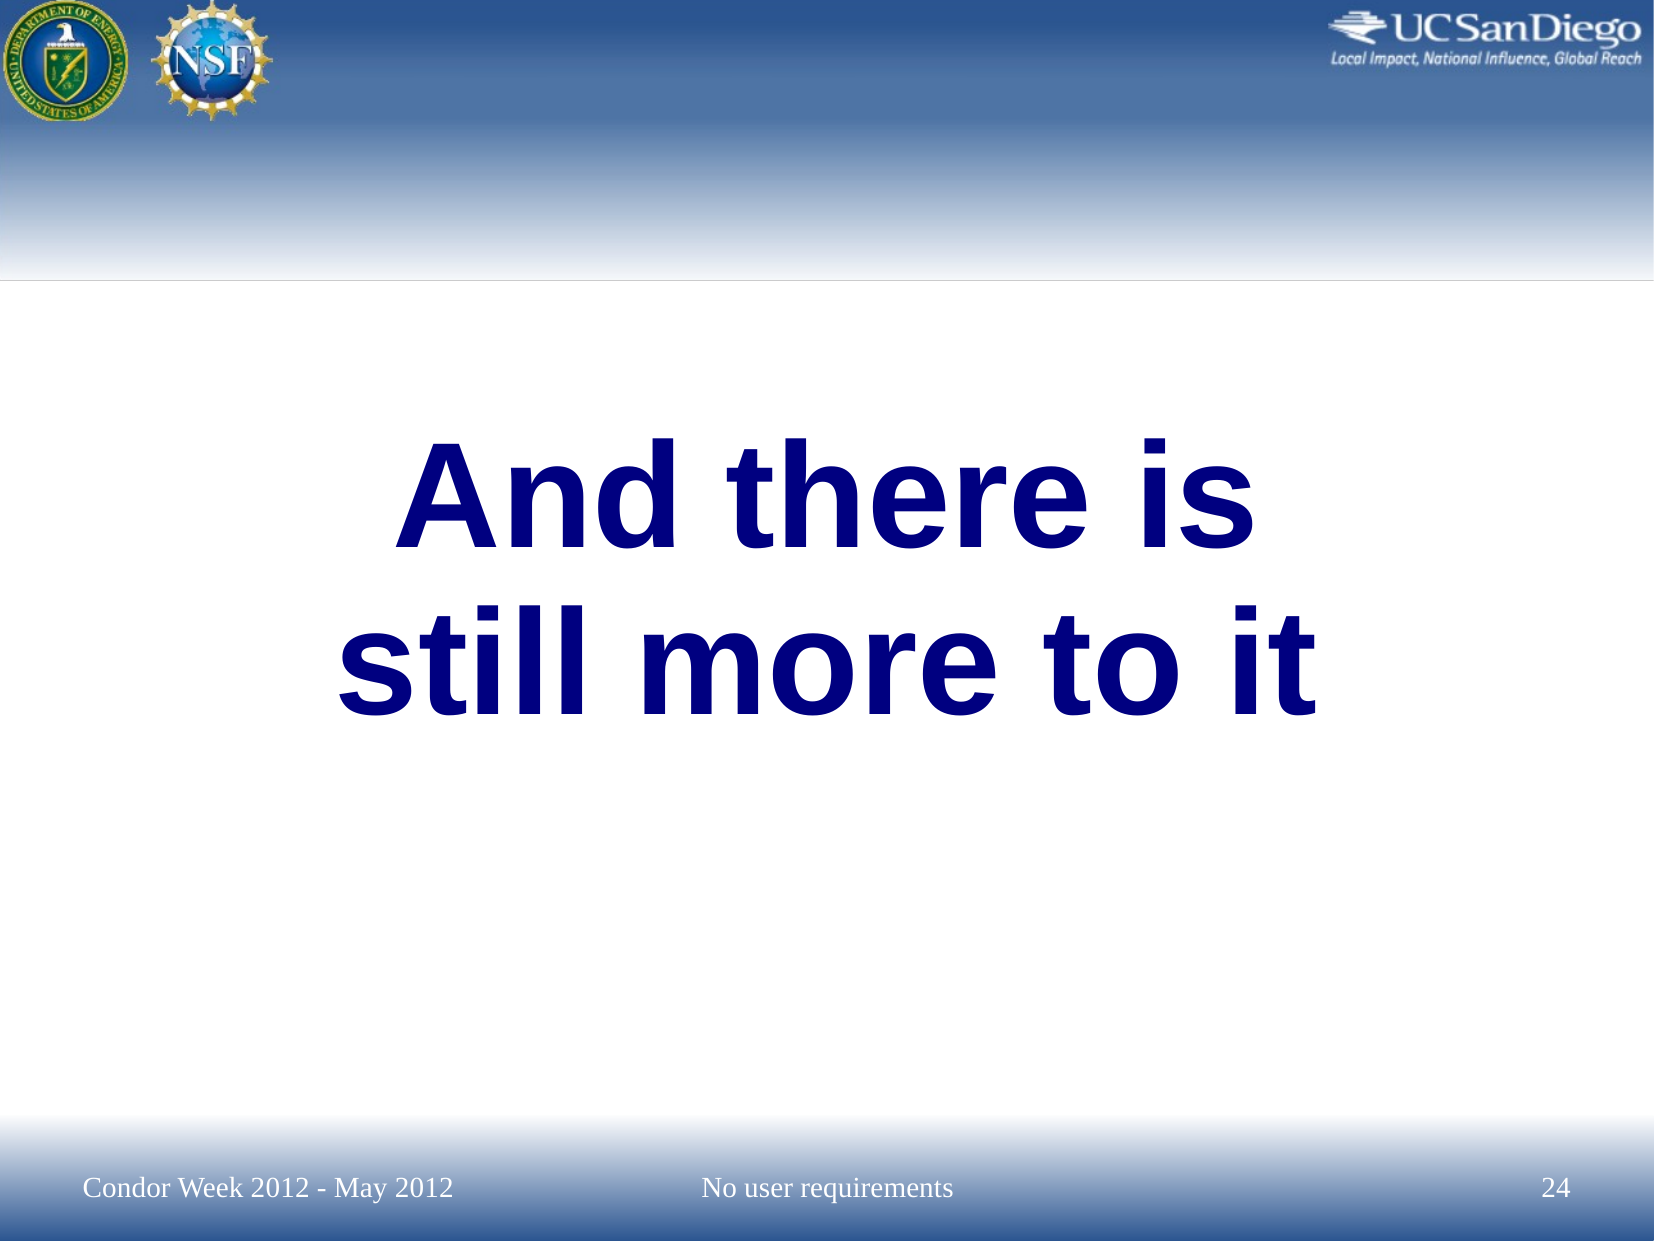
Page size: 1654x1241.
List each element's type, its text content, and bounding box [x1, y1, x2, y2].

subtitle And there is still more to it [82, 56, 1571, 1102]
picture [0, 0, 1654, 288]
